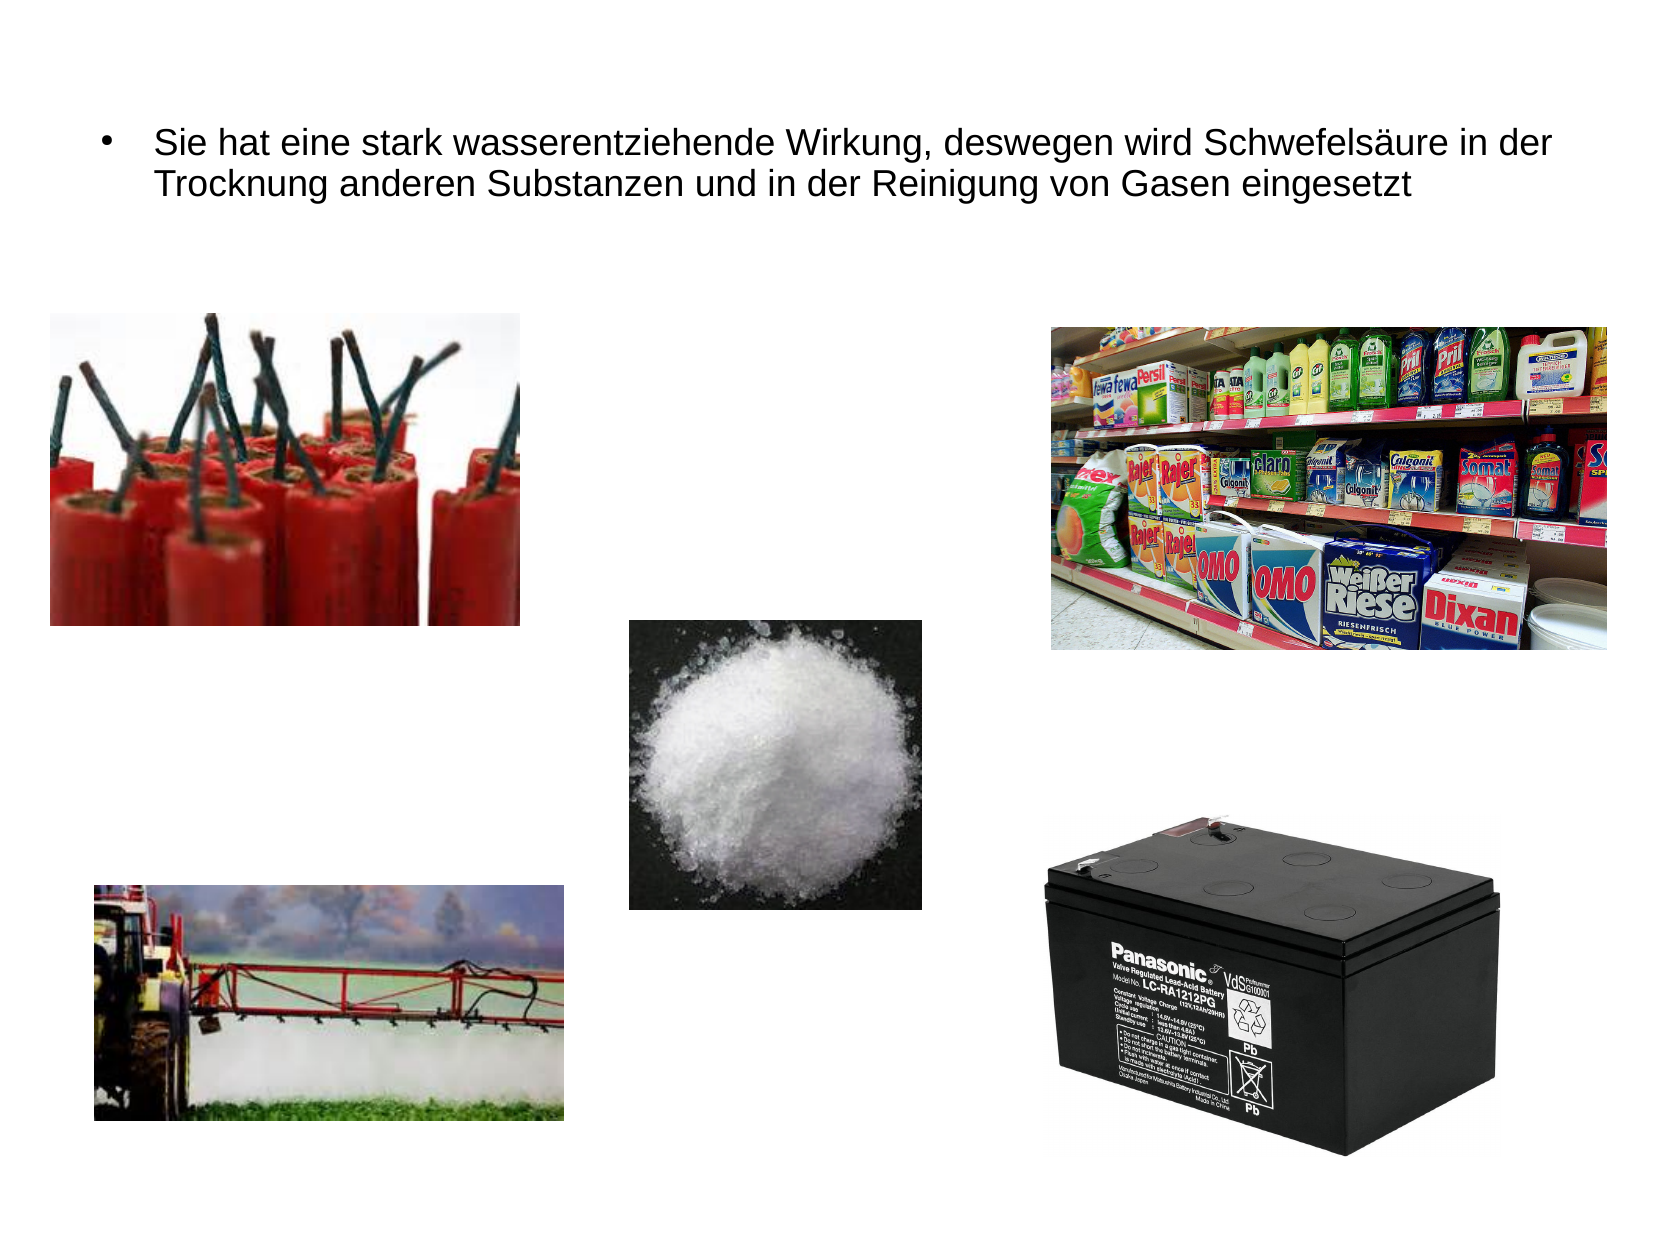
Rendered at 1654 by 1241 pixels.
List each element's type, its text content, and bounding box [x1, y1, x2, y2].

picture [629, 620, 922, 910]
picture [1043, 814, 1501, 1157]
picture [1051, 327, 1607, 650]
picture [50, 313, 520, 626]
list Sie hat eine stark wasserentziehende Wirkung, deswegen wird Schwefelsäure in der Trocknung anderen Substanzen und in der Reinigung von Gasen eingesetzt [82, 49, 1571, 868]
picture [94, 885, 564, 1121]
